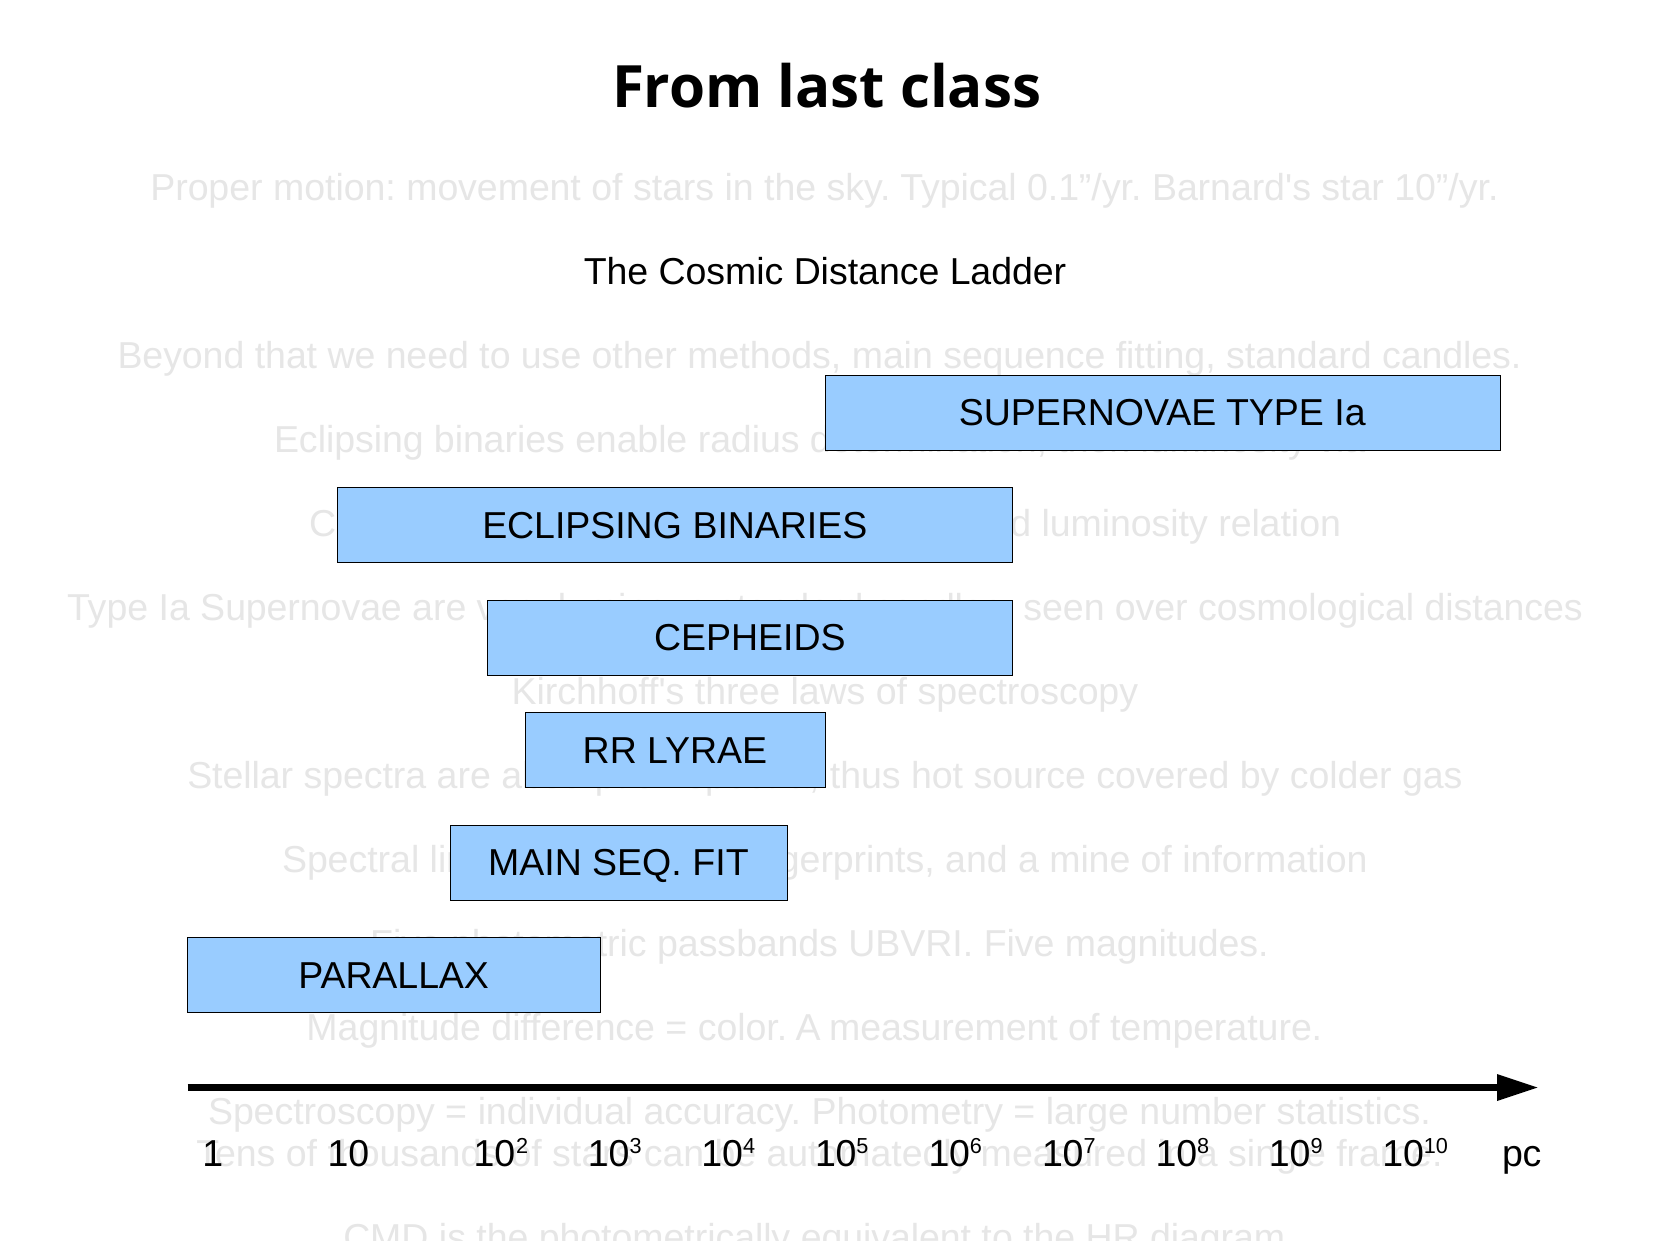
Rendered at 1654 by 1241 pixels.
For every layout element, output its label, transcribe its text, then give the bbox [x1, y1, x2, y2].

text_box PARALLAX [187, 937, 601, 1013]
text_box 1 10 102 103 104 105 106 107 108 109 1010 pc [187, 1125, 1576, 1184]
text_box Proper motion: movement of stars in the sky. Typical 0.1”/yr. Barnard's star 10”/yr. The Cosmic Distance Ladder Beyond that we need to use other methods, main sequence fitting, standard candles. Eclipsing binaries enable radius determination, then luminosity via Cepheids and RR Lyrae have known period luminosity relation Type Ia Supernovae are very luminous standard candles, seen over cosmological distances Kirchhoff's three laws of spectroscopy Stellar spectra are absorption spectra, thus hot source covered by colder gas Spectral lines are chemical fingerprints, and a mine of information Five photometric passbands UBVRI. Five magnitudes. Magnitude difference = color. A measurement of temperature. Spectroscopy = individual accuracy. Photometry = large number statistics. Tens of thousands of stars can be automatedly measured in a single frame. CMD is the photometrically equivalent to the HR diagram. [37, 159, 1613, 1241]
text_box ECLIPSING BINARIES [337, 487, 1013, 563]
text_box From last class [0, 37, 1654, 121]
text_box SUPERNOVAE TYPE Ia [825, 375, 1501, 451]
text_box CEPHEIDS [487, 600, 1013, 676]
text_box RR LYRAE [525, 712, 826, 788]
text_box MAIN SEQ. FIT [450, 825, 788, 901]
